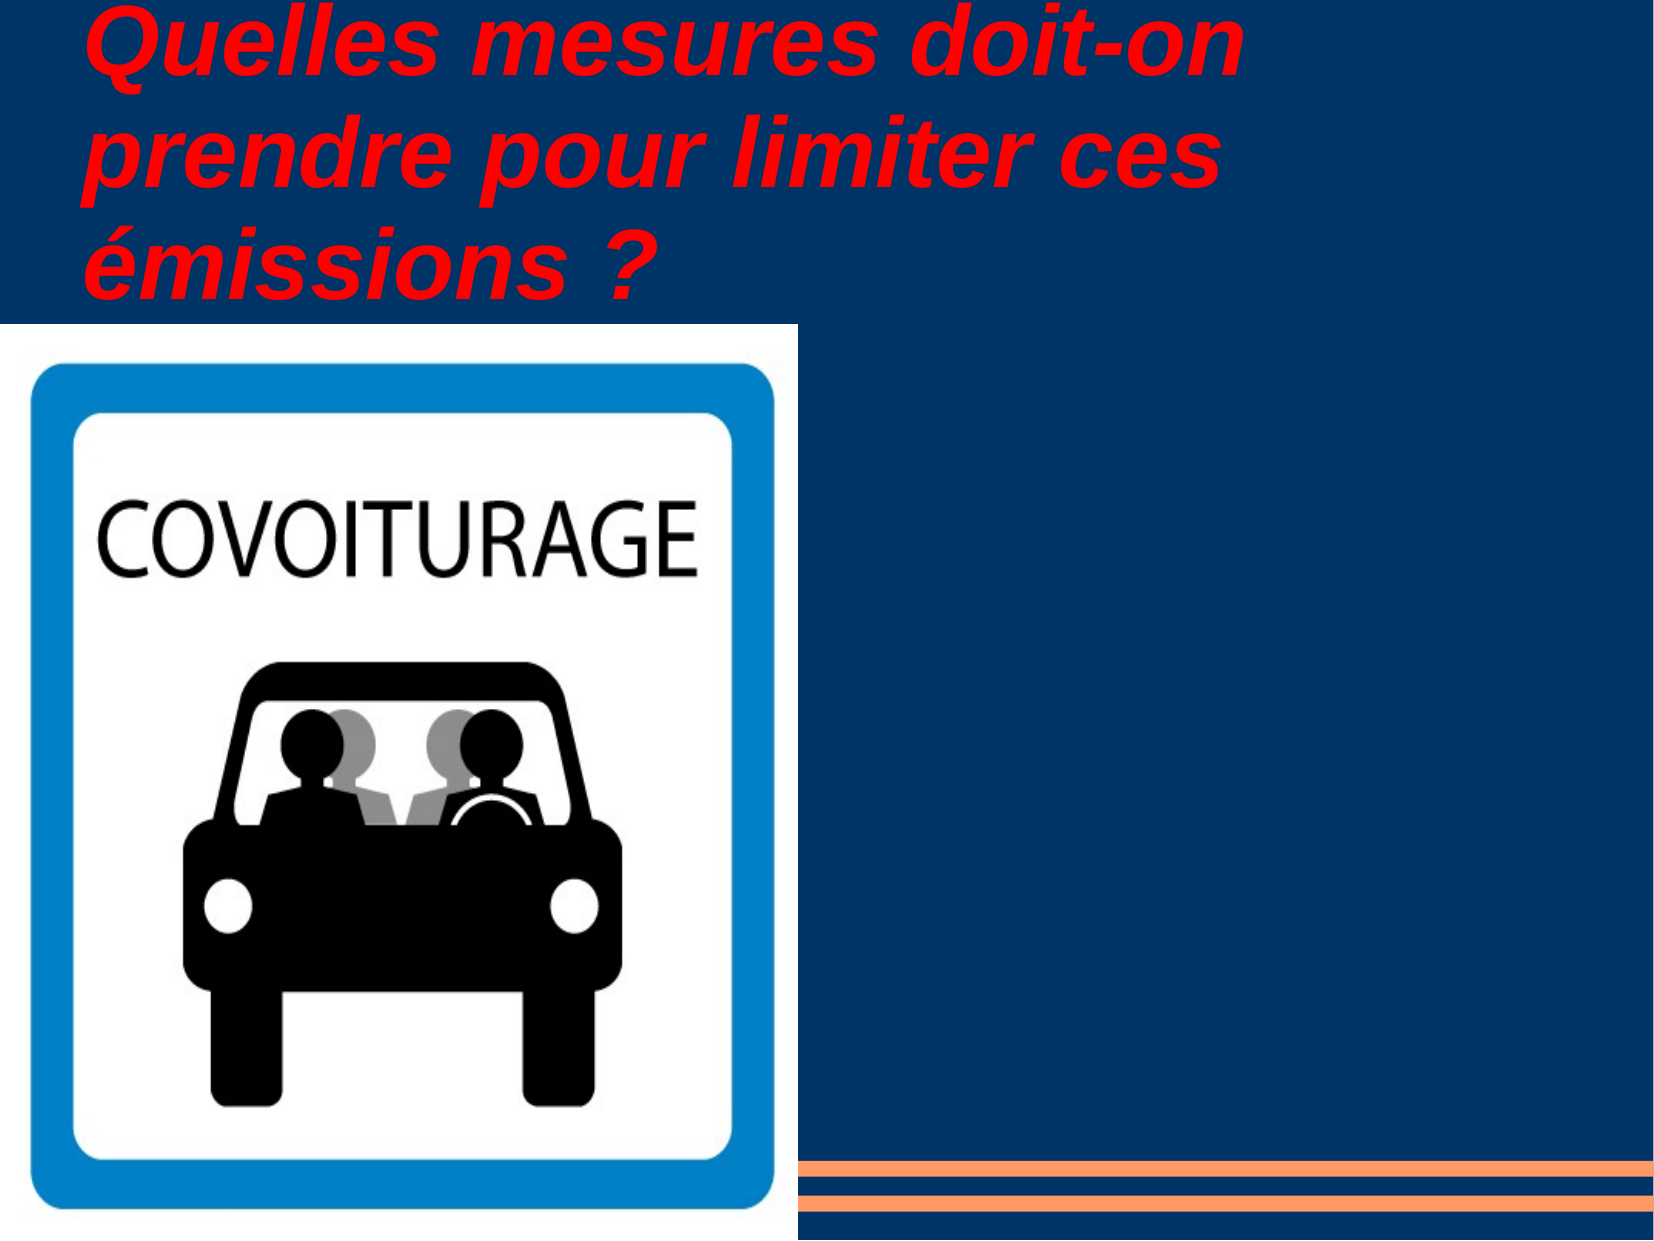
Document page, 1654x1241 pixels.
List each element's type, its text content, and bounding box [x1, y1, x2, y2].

title Quelles mesures doit-on prendre pour limiter ces émissions ? [82, 0, 1571, 321]
picture [0, 324, 798, 1241]
